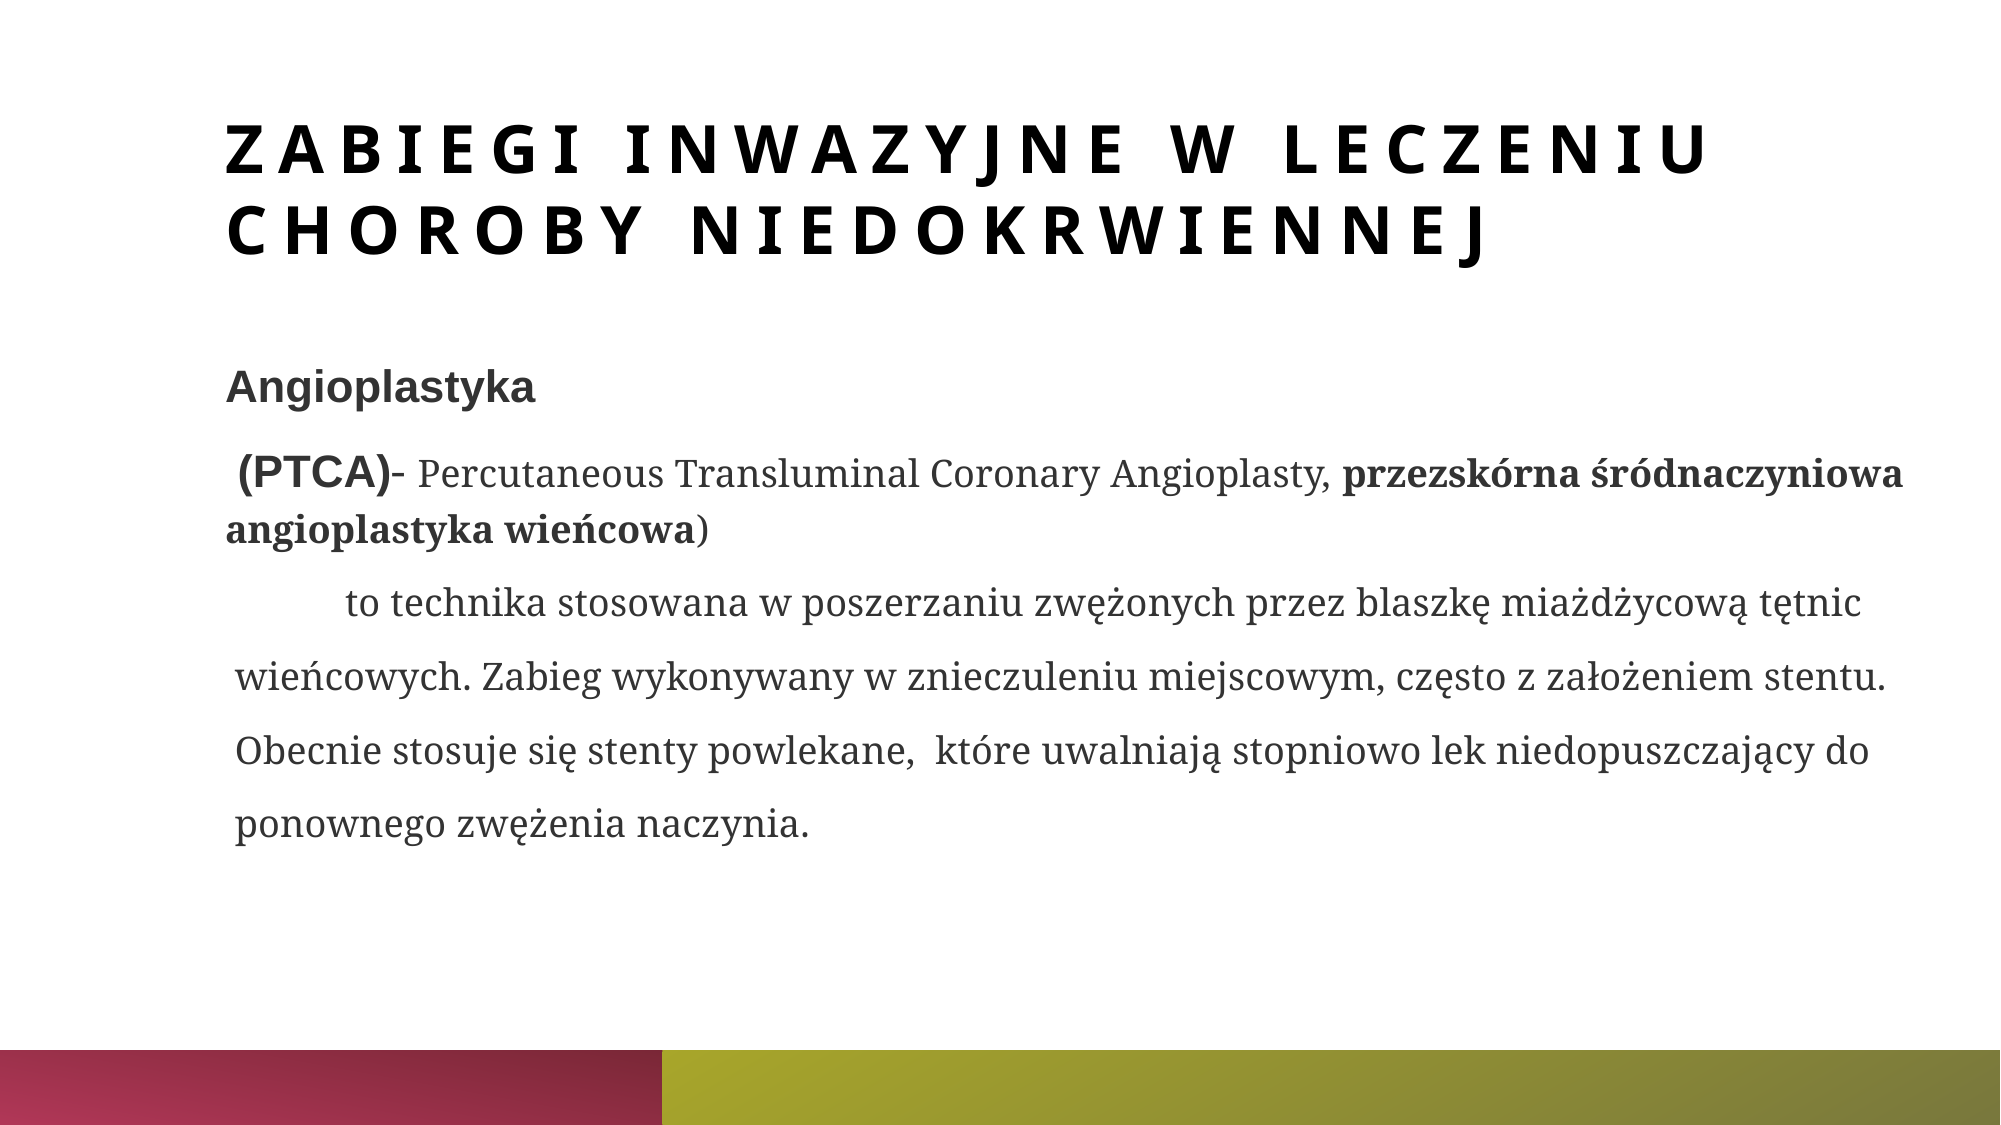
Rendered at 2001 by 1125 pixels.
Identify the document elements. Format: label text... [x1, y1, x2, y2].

title ZABIEGI INWAZYJNE W LECZENIU CHOROBY NIEDOKRWIENNEJ [225, 64, 1906, 268]
list Angioplastyka (PTCA)- Percutaneous Transluminal Coronary Angioplasty, przezskórna śródnaczyniowa angioplastyka wieńcowa) to technika stosowana w poszerzaniu zwężonych przez blaszkę miażdżycową tętnic wieńcowych. Zabieg wykonywany w znieczuleniu miejscowym, często z założeniem stentu. Obecnie stosuje się stenty powlekane, które uwalniają stopniowo lek niedopuszczający do ponownego zwężenia naczynia. [225, 346, 1906, 996]
